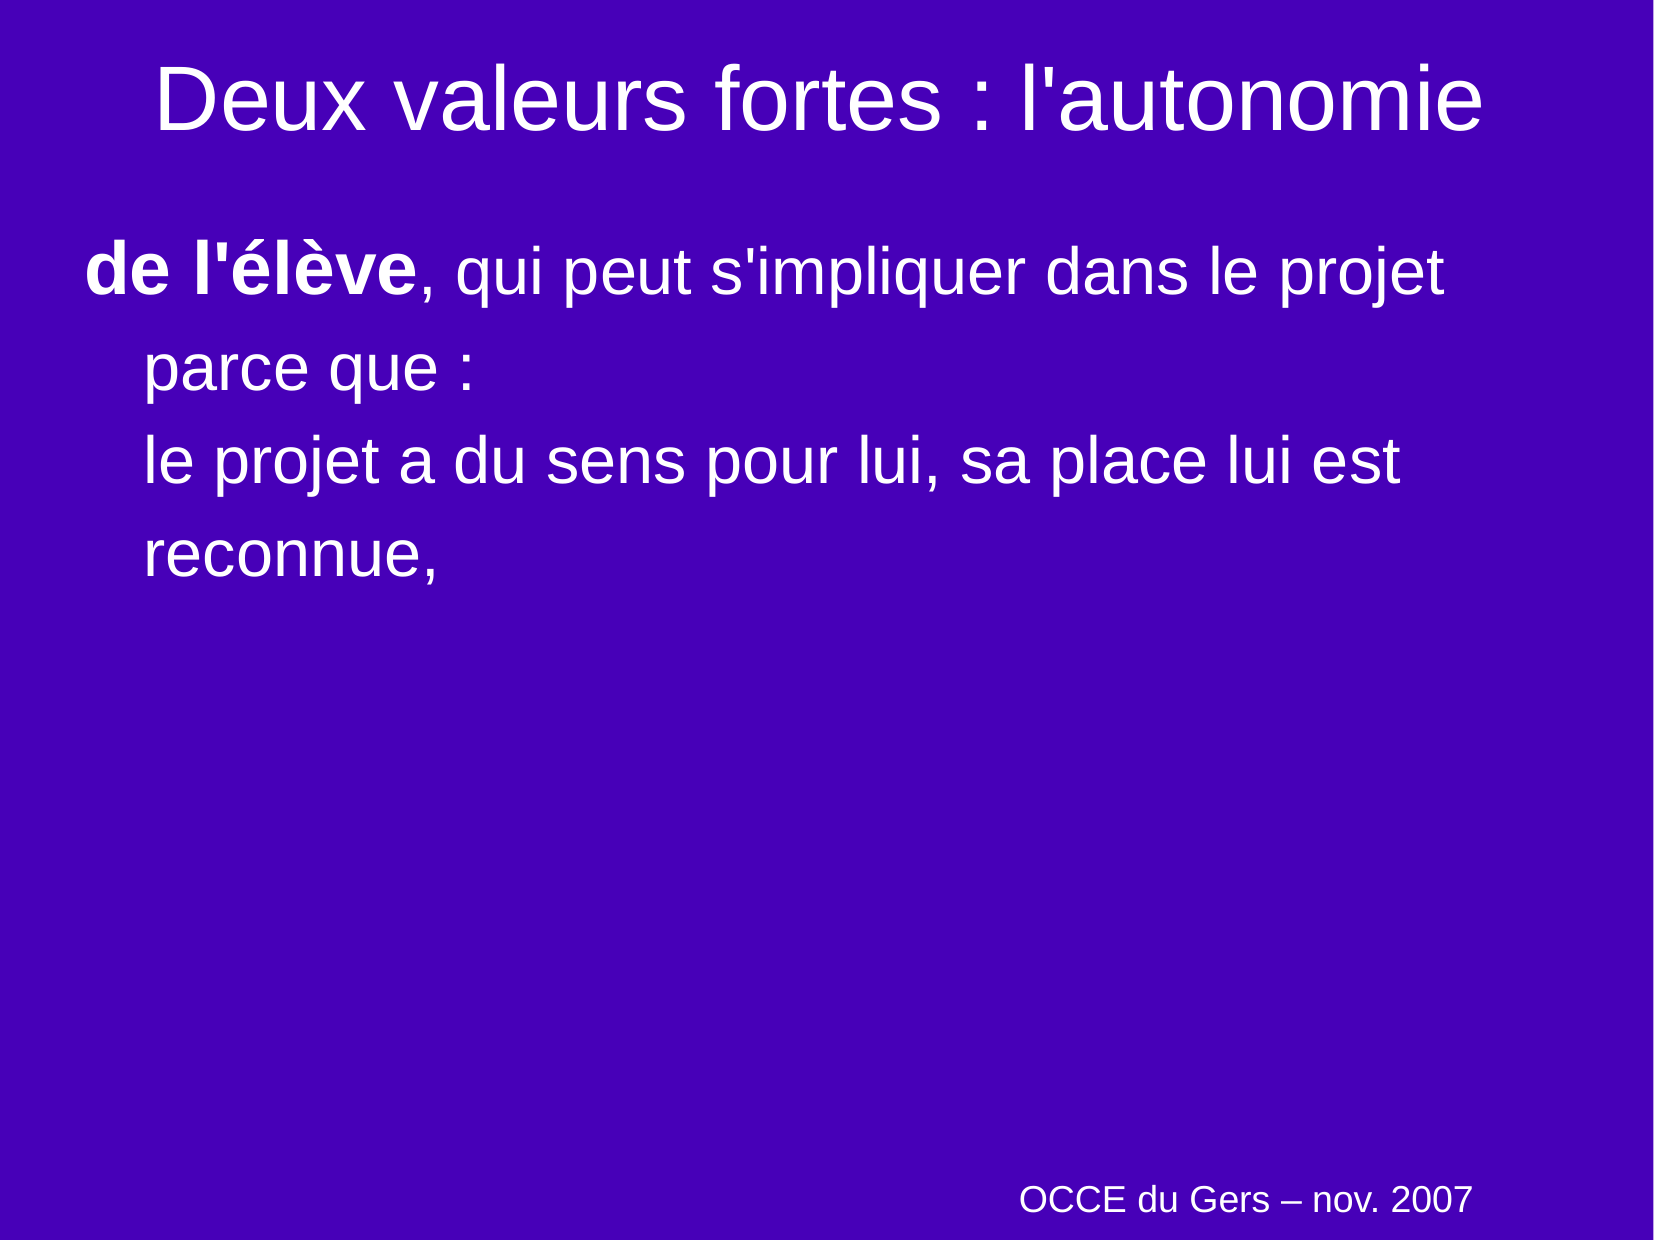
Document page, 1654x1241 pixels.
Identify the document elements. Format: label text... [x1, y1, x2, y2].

title Deux valeurs fortes : l'autonomie [76, 14, 1565, 184]
subtitle de l'élève, qui peut s'impliquer dans le projet parce que : le projet a du sens pour lui, sa place lui est reconnue, [84, 205, 1573, 983]
text_box OCCE du Gers – nov. 2007 [1003, 1171, 1625, 1229]
